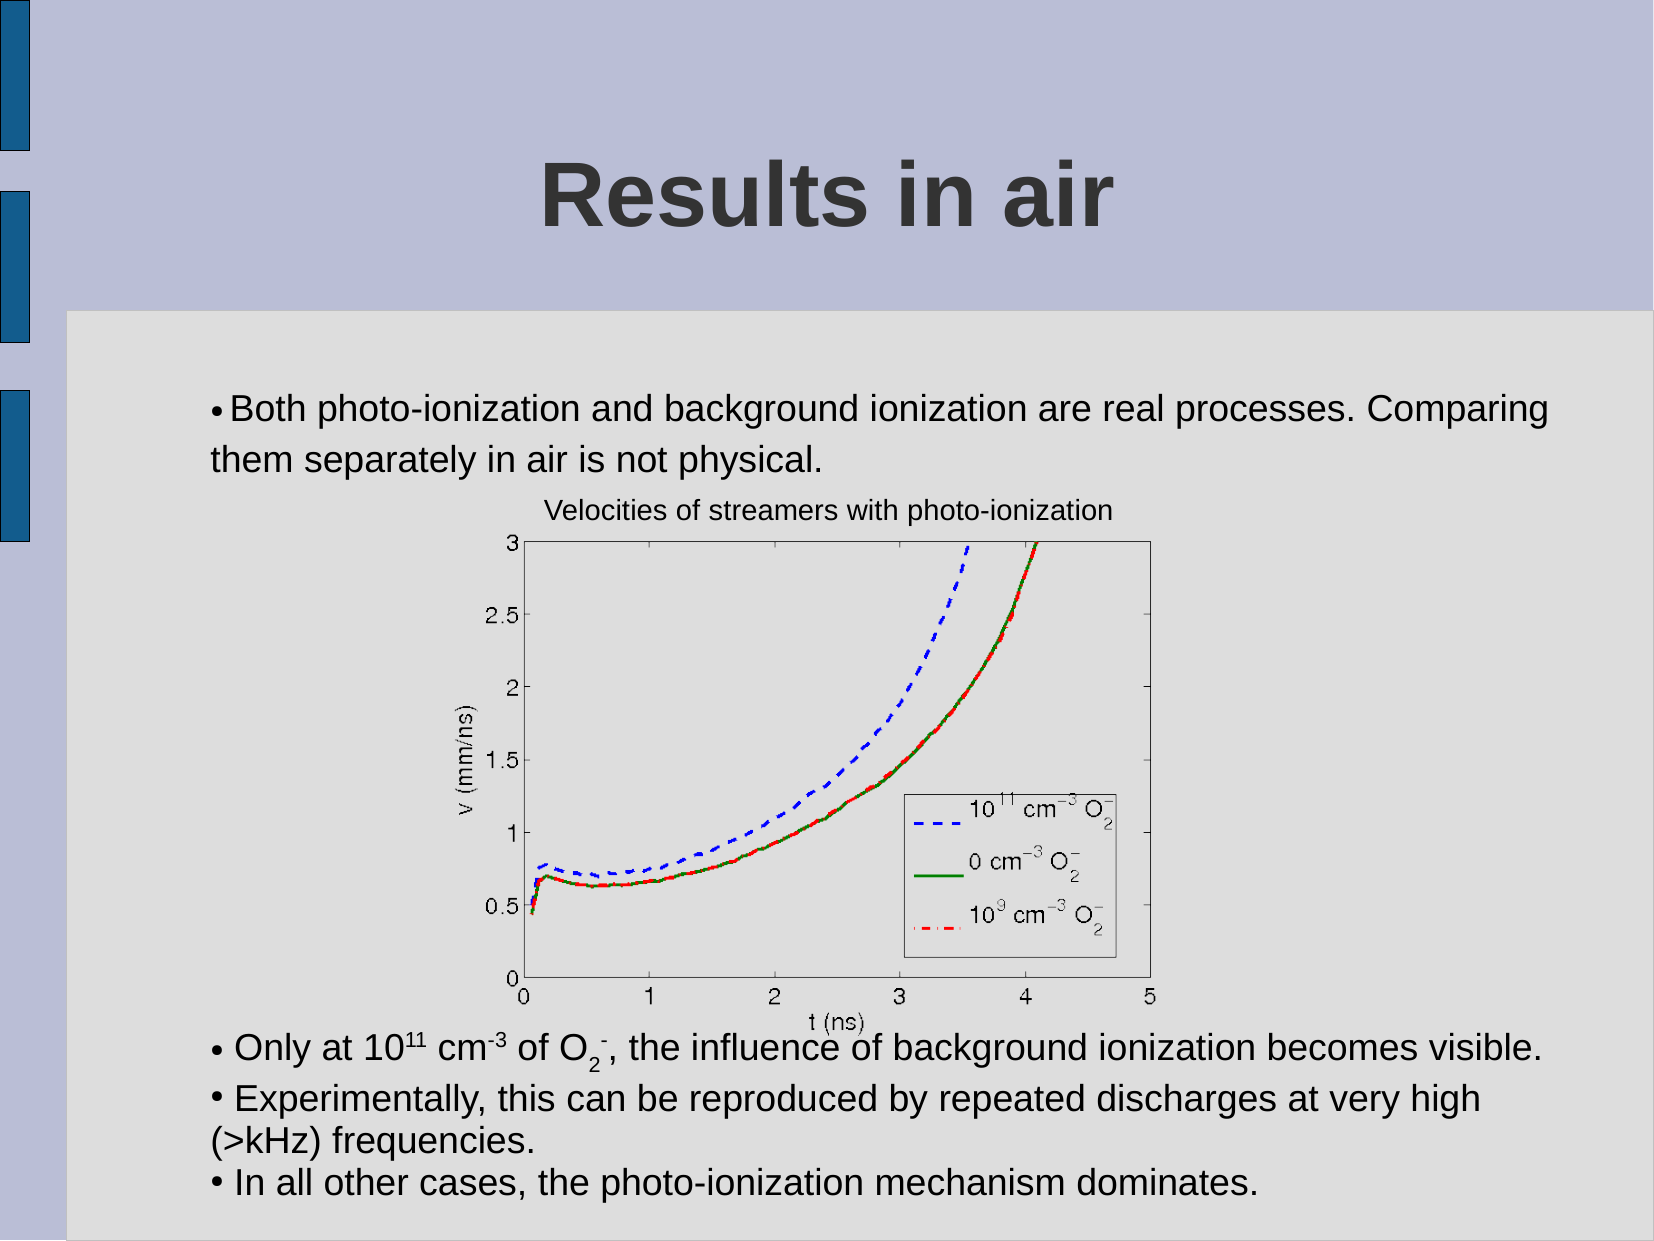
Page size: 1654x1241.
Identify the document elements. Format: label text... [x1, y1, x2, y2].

picture [419, 501, 1227, 1037]
text_box Both photo-ionization and background ionization are real processes. Comparing them separately in air is not physical. Only at 1011 cm-3 of O2-, the influence of background ionization becomes visible. Experimentally, this can be reproduced by repeated discharges at very high (>kHz) frequencies. In all other cases, the photo-ionization mechanism dominates. [195, 380, 1593, 1211]
text_box Velocities of streamers with photo-ionization [529, 487, 1142, 535]
title Results in air [121, 98, 1534, 291]
